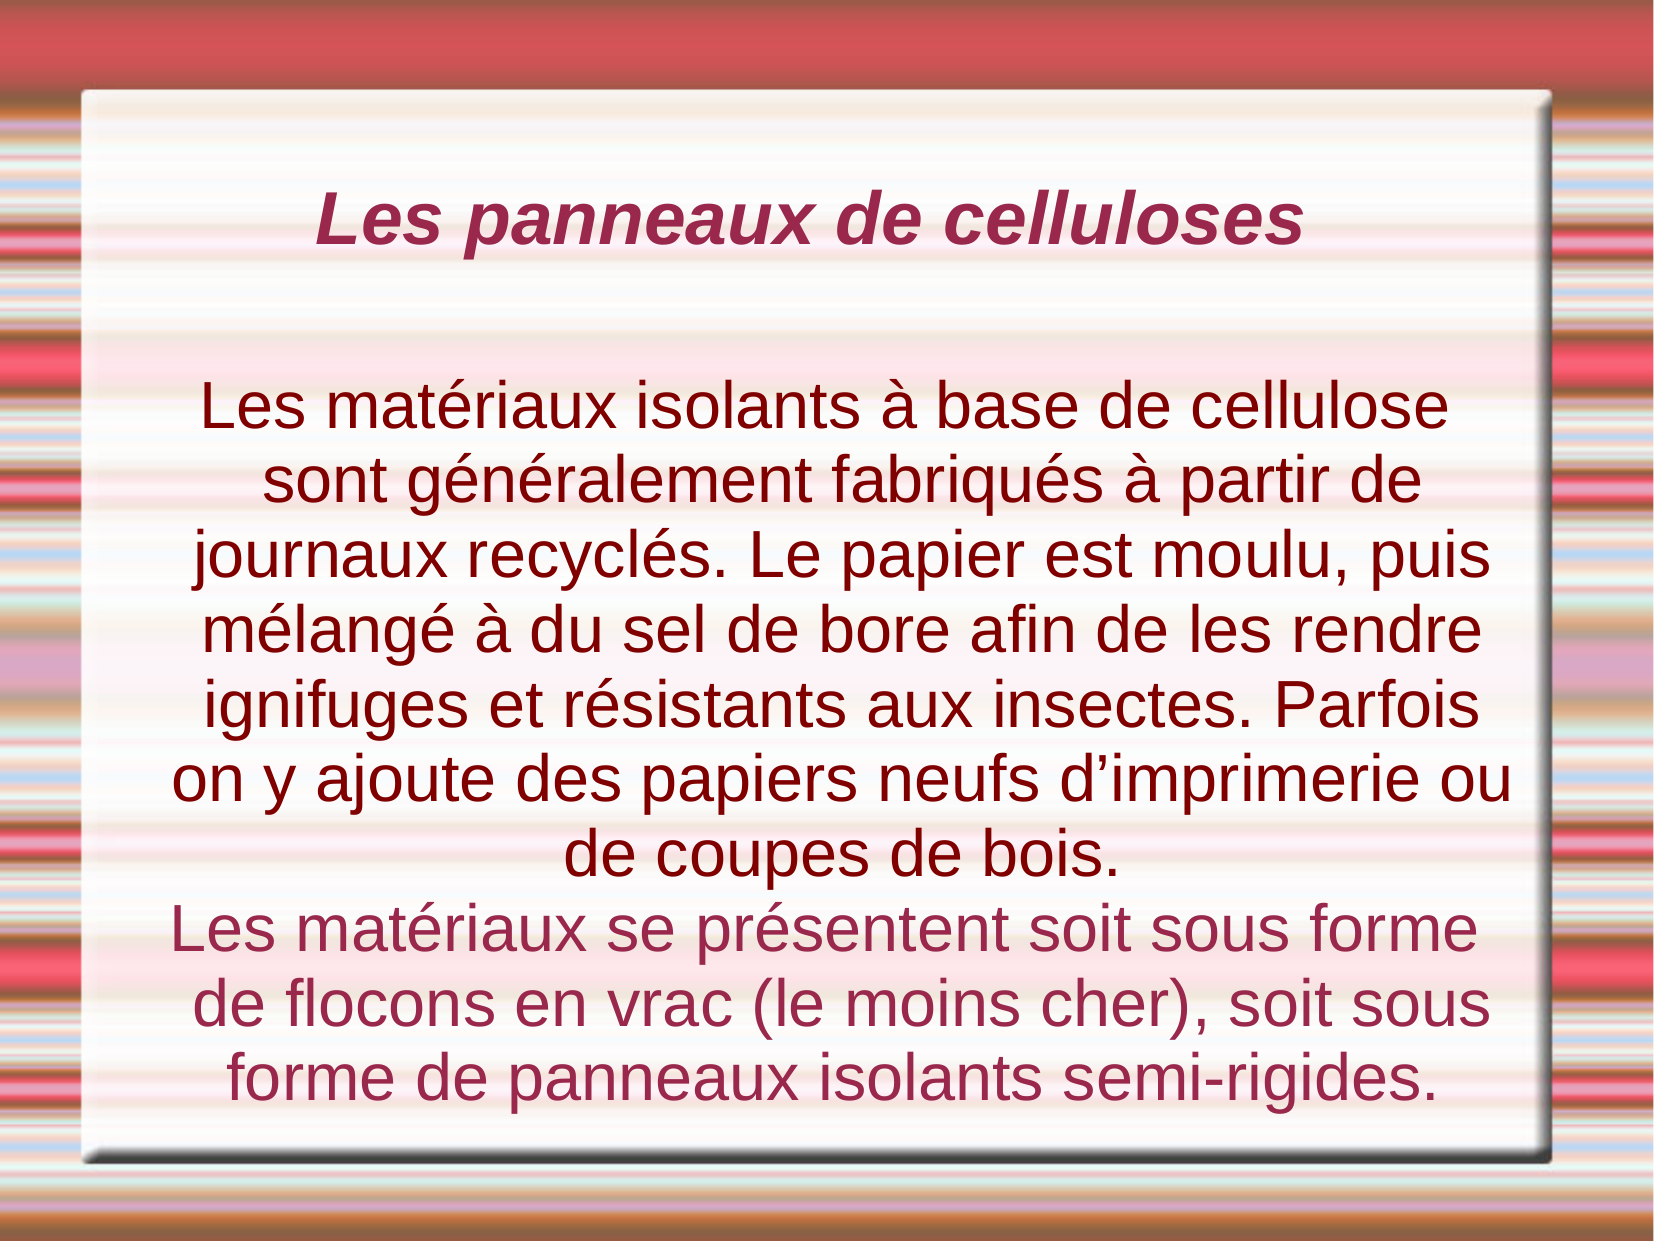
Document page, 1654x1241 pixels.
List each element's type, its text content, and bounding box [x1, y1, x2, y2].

subtitle Les matériaux isolants à base de cellulose sont généralement fabriqués à partir de journaux recyclés. Le papier est moulu, puis mélangé à du sel de bore afin de les rendre ignifuges et résistants aux insectes. Parfois on y ajoute des papiers neufs d’imprimerie ou de coupes de bois. Les matériaux se présentent soit sous forme de flocons en vrac (le moins cher), soit sous forme de panneaux isolants semi-rigides. [134, 350, 1516, 1133]
title Les panneaux de celluloses [88, 114, 1534, 322]
picture [0, 0, 1654, 1241]
